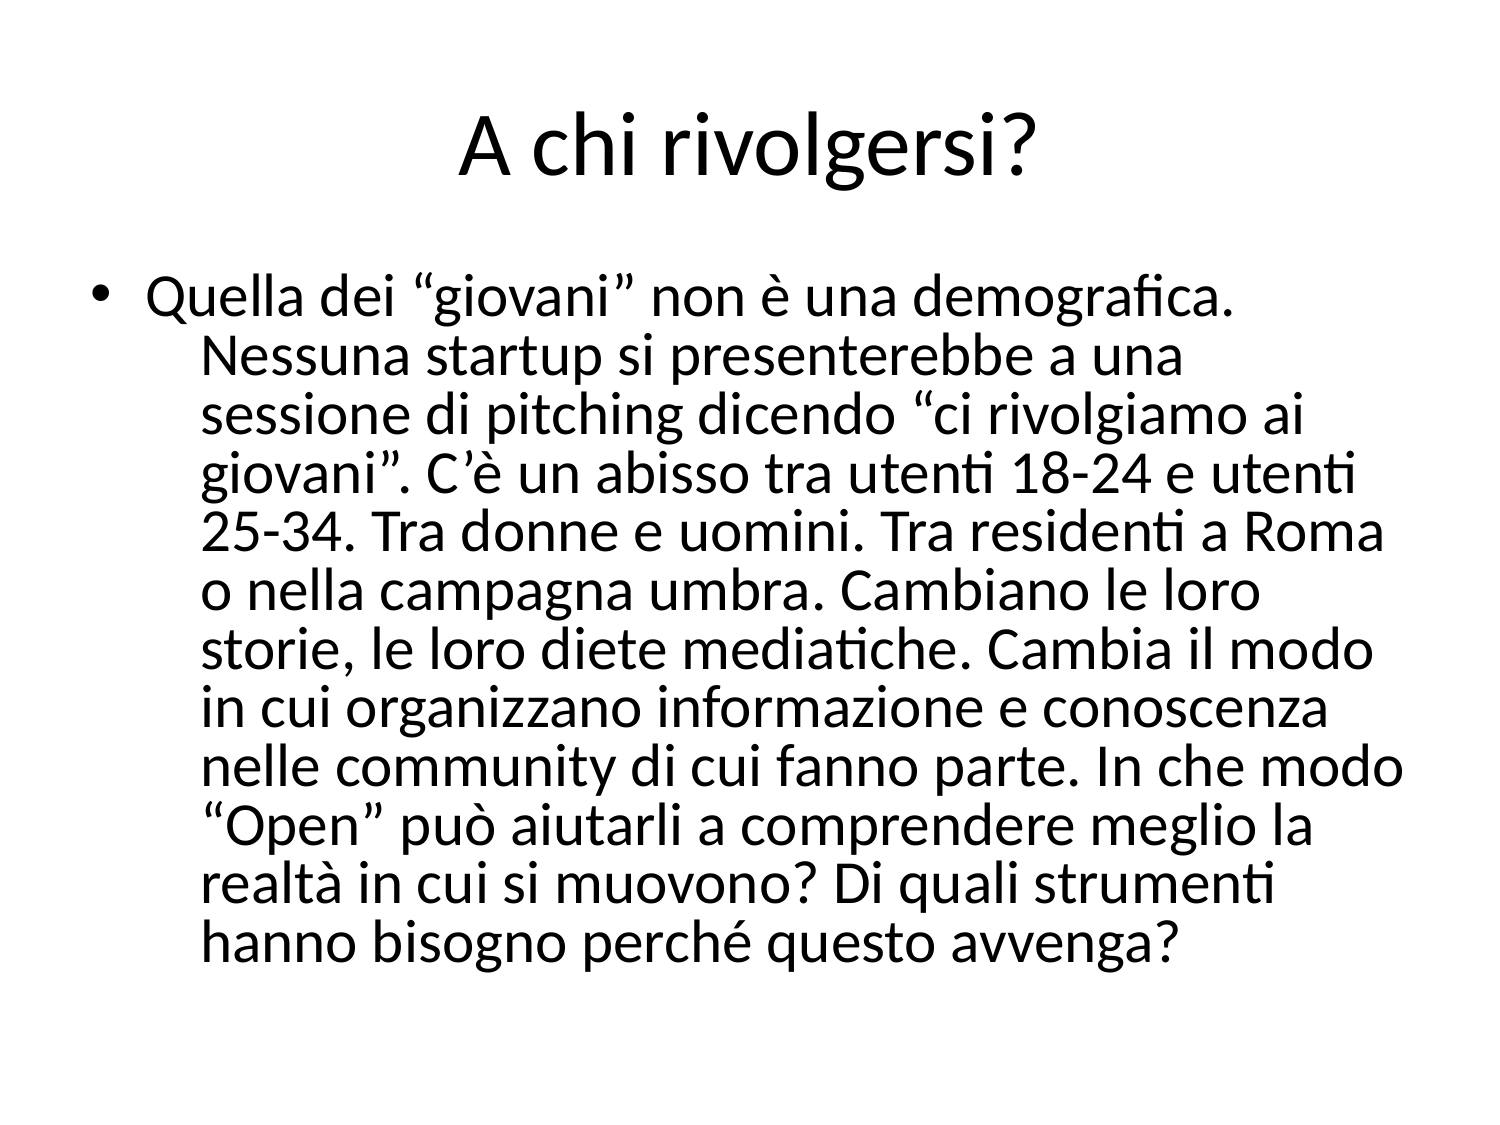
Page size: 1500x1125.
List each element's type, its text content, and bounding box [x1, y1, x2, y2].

list Quella dei “giovani” non è una demografica. Nessuna startup si presenterebbe a una sessione di pitching dicendo “ci rivolgiamo ai giovani”. C’è un abisso tra utenti 18-24 e utenti 25-34. Tra donne e uomini. Tra residenti a Roma o nella campagna umbra. Cambiano le loro storie, le loro diete mediatiche. Cambia il modo in cui organizzano informazione e conoscenza nelle community di cui fanno parte. In che modo “Open” può aiutarli a comprendere meglio la realtà in cui si muovono? Di quali strumenti hanno bisogno perché questo avvenga? [75, 262, 1426, 1005]
title A chi rivolgersi? [75, 45, 1426, 233]
